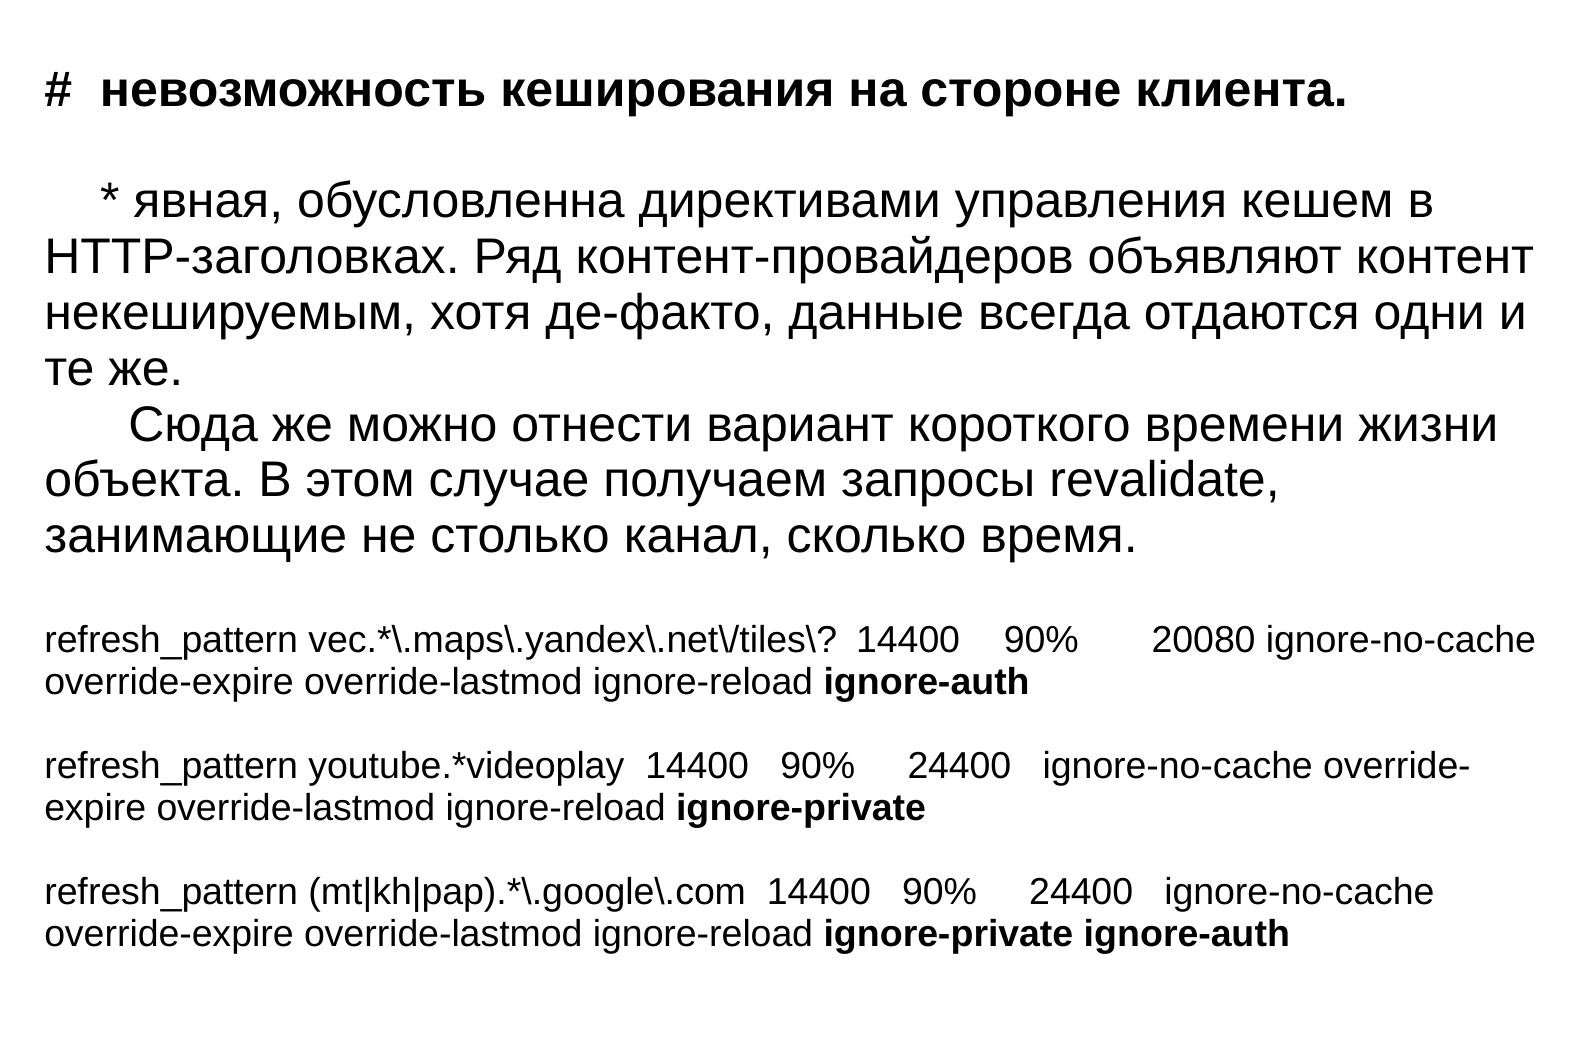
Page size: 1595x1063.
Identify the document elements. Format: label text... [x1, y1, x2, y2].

text_box # невозможность кеширования на стороне клиента. * явная, обусловленна директивами управления кешем в HTTP-заголовках. Ряд контент-провайдеров объявляют контент некешируемым, хотя де-факто, данные всегда отдаются одни и те же. Сюда же можно отнести вариант короткого времени жизни объекта. В этом случае получаем запросы revalidate, занимающие не столько канал, сколько время. refresh_pattern vec.*\.maps\.yandex\.net\/tiles\? 14400 90% 20080 ignore-no-cache override-expire override-lastmod ignore-reload ignore-auth refresh_pattern youtube.*videoplay 14400 90% 24400 ignore-no-cache override-expire override-lastmod ignore-reload ignore-private refresh_pattern (mt|kh|pap).*\.google\.com 14400 90% 24400 ignore-no-cache override-expire override-lastmod ignore-reload ignore-private ignore-auth [29, 53, 1565, 1025]
